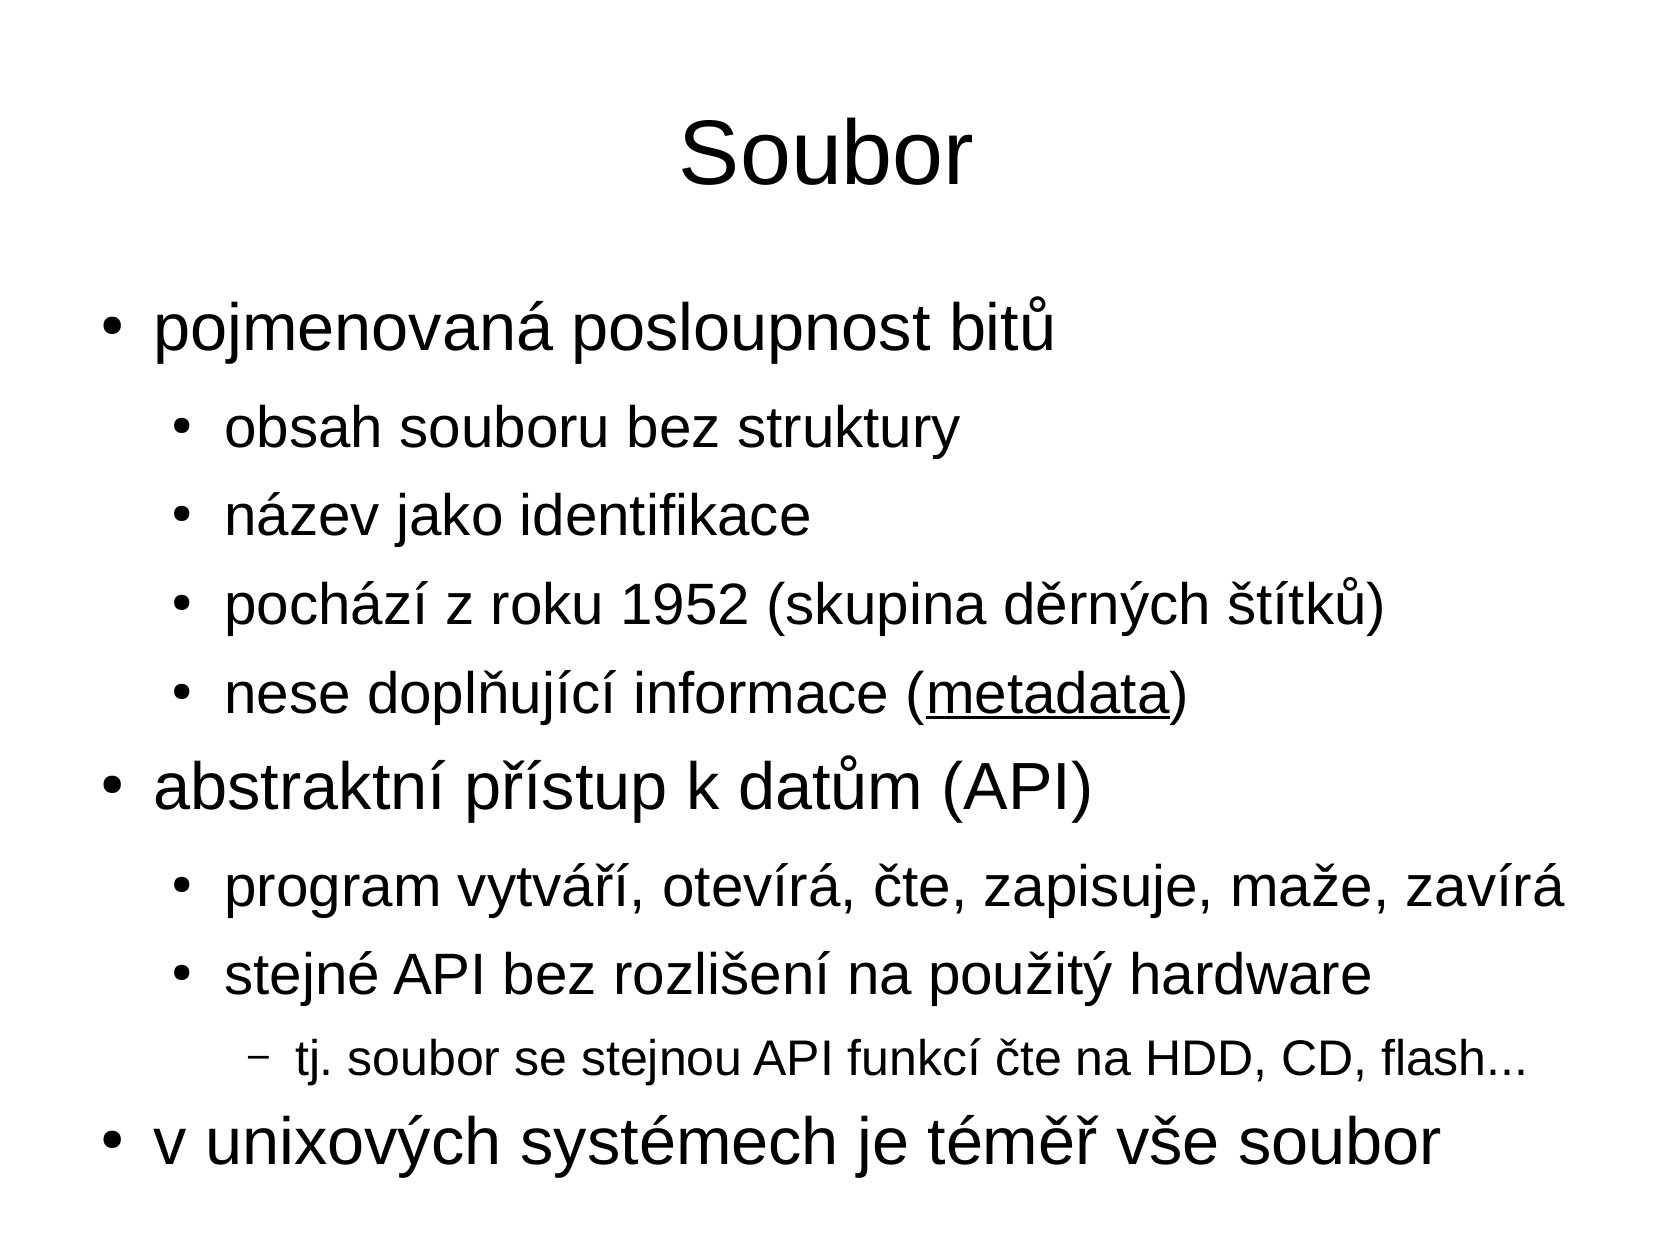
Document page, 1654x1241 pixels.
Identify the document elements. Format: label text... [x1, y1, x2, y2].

title Soubor [82, 56, 1571, 250]
list pojmenovaná posloupnost bitů obsah souboru bez struktury název jako identifikace pochází z roku 1952 (skupina děrných štítků) nese doplňující informace (metadata) abstraktní přístup k datům (API) program vytváří, otevírá, čte, zapisuje, maže, zavírá stejné API bez rozlišení na použitý hardware tj. soubor se stejnou API funkcí čte na HDD, CD, flash... v unixových systémech je téměř vše soubor [82, 290, 1571, 1178]
